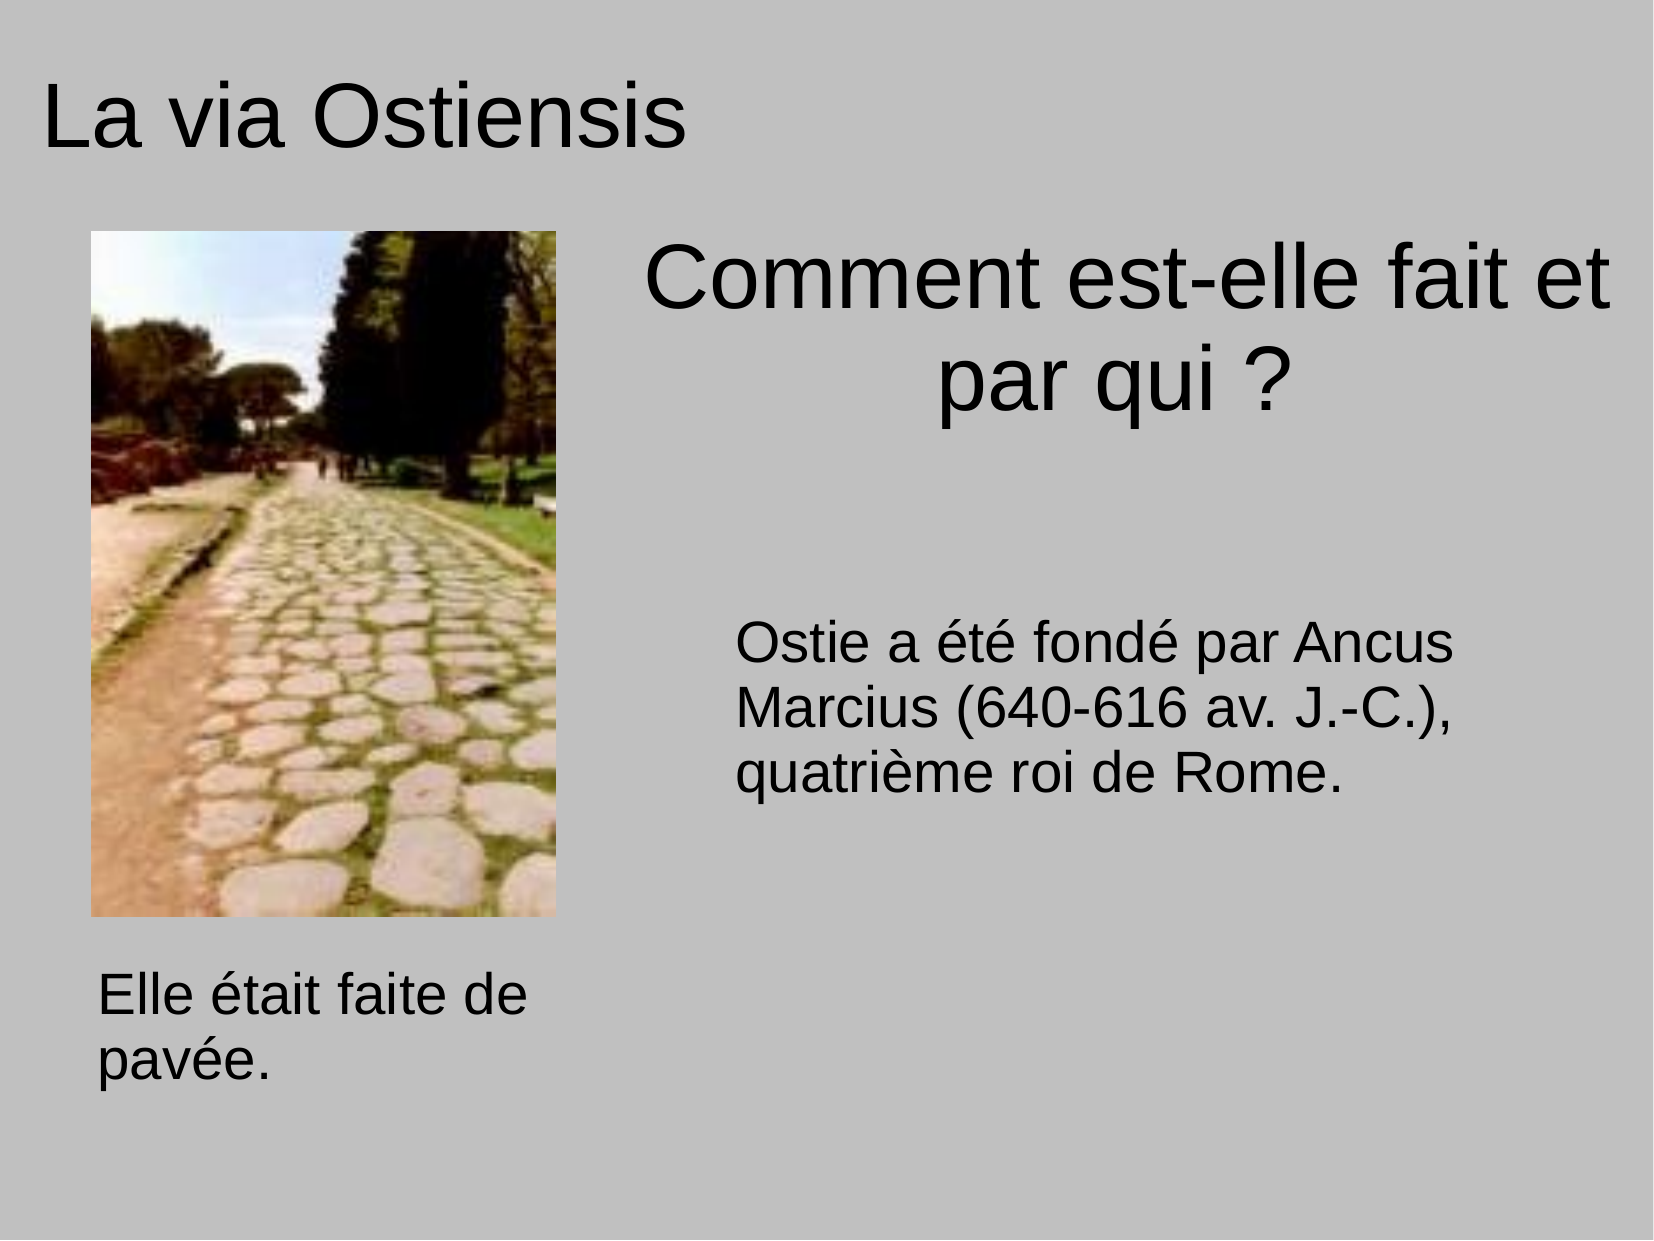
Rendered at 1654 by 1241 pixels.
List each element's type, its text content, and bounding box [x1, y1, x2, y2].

title Comment est-elle fait et par qui ? [625, 224, 1630, 432]
picture [91, 231, 556, 917]
title La via Ostiensis [0, 11, 815, 219]
text_box Ostie a été fondé par Ancus Marcius (640-616 av. J.-C.), quatrième roi de Rome. [720, 602, 1578, 812]
text_box Elle était faite de pavée. [82, 954, 697, 1099]
